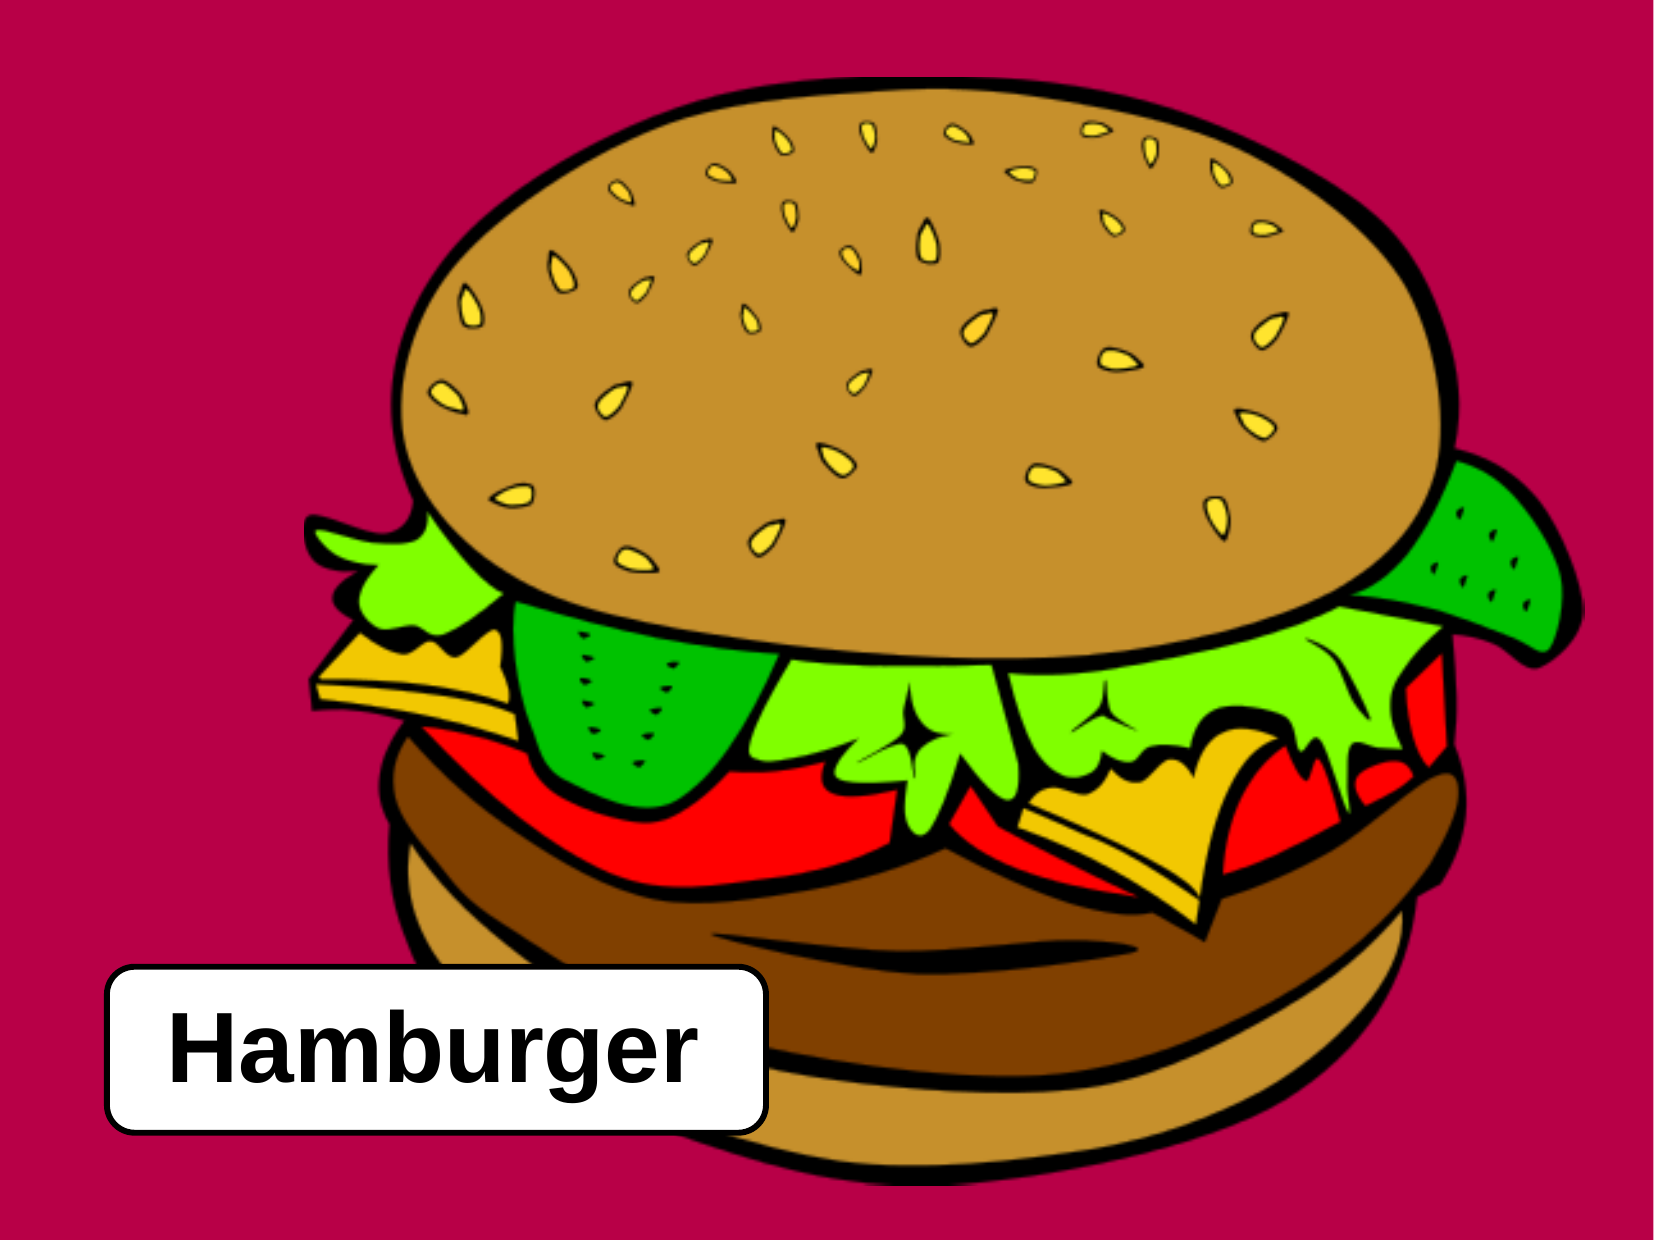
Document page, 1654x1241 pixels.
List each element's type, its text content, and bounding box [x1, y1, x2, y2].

text_box Hamburger [118, 984, 748, 1117]
text_box [106, 966, 767, 1133]
picture [304, 77, 1585, 1186]
